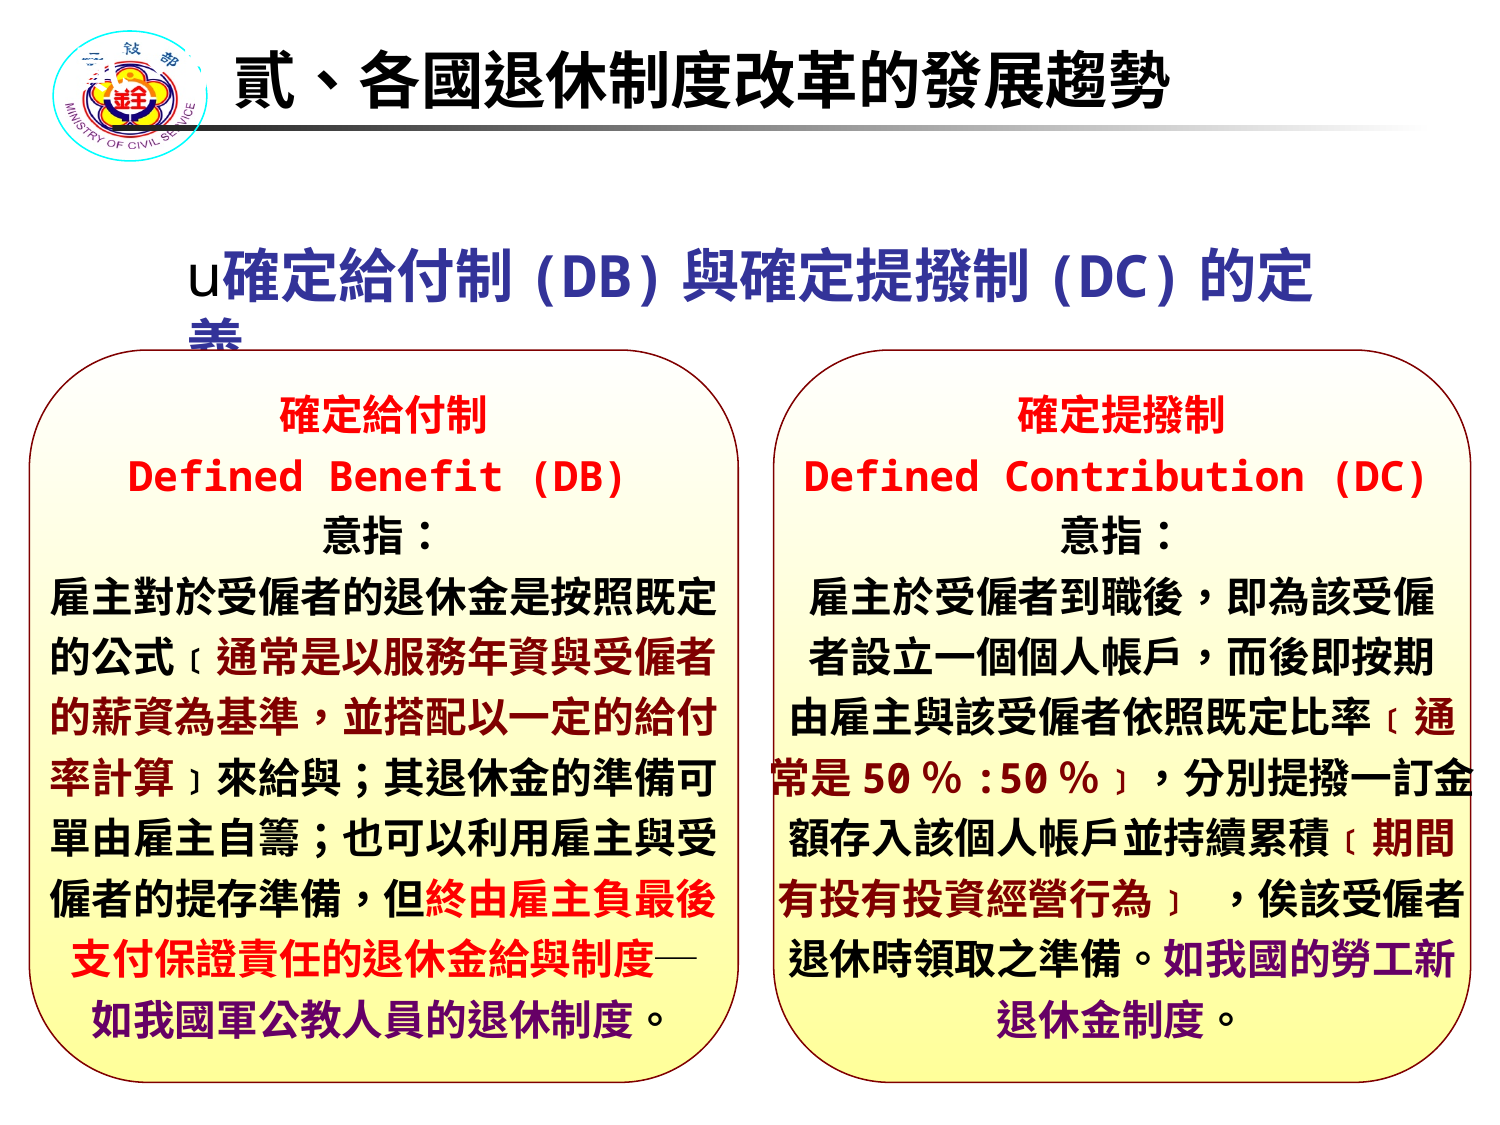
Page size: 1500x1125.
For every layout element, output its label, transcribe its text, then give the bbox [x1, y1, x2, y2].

text_box 確定給付制(DB)與確定提撥制(DC)的定義 [171, 232, 1341, 387]
text_box 確定給付制 Defined Benefit (DB) 意指： 雇主對於受僱者的退休金是按照既定 的公式﹝通常是以服務年資與受僱者 的薪資為基準，並搭配以一定的給付 率計算﹞來給與；其退休金的準備可 單由雇主自籌；也可以利用雇主與受 僱者的提存準備，但終由雇主負最後 支付保證責任的退休金給與制度─ 如我國軍公教人員的退休制度。 [29, 350, 739, 1083]
text_box 貳、各國退休制度改革的發展趨勢 [218, 23, 1222, 133]
text_box 貳、放眼世界－各國退休年金改革趨勢 [60, 12, 1152, 119]
text_box 確定提撥制 Defined Contribution (DC) 意指： 雇主於受僱者到職後，即為該受僱 者設立一個個人帳戶，而後即按期 由雇主與該受僱者依照既定比率﹝通 常是50％:50％﹞，分別提撥一訂金 額存入該個人帳戶並持續累積﹝期間 有投有投資經營行為﹞ ，俟該受僱者 退休時領取之準備。如我國的勞工新 退休金制度。 [773, 350, 1471, 1083]
